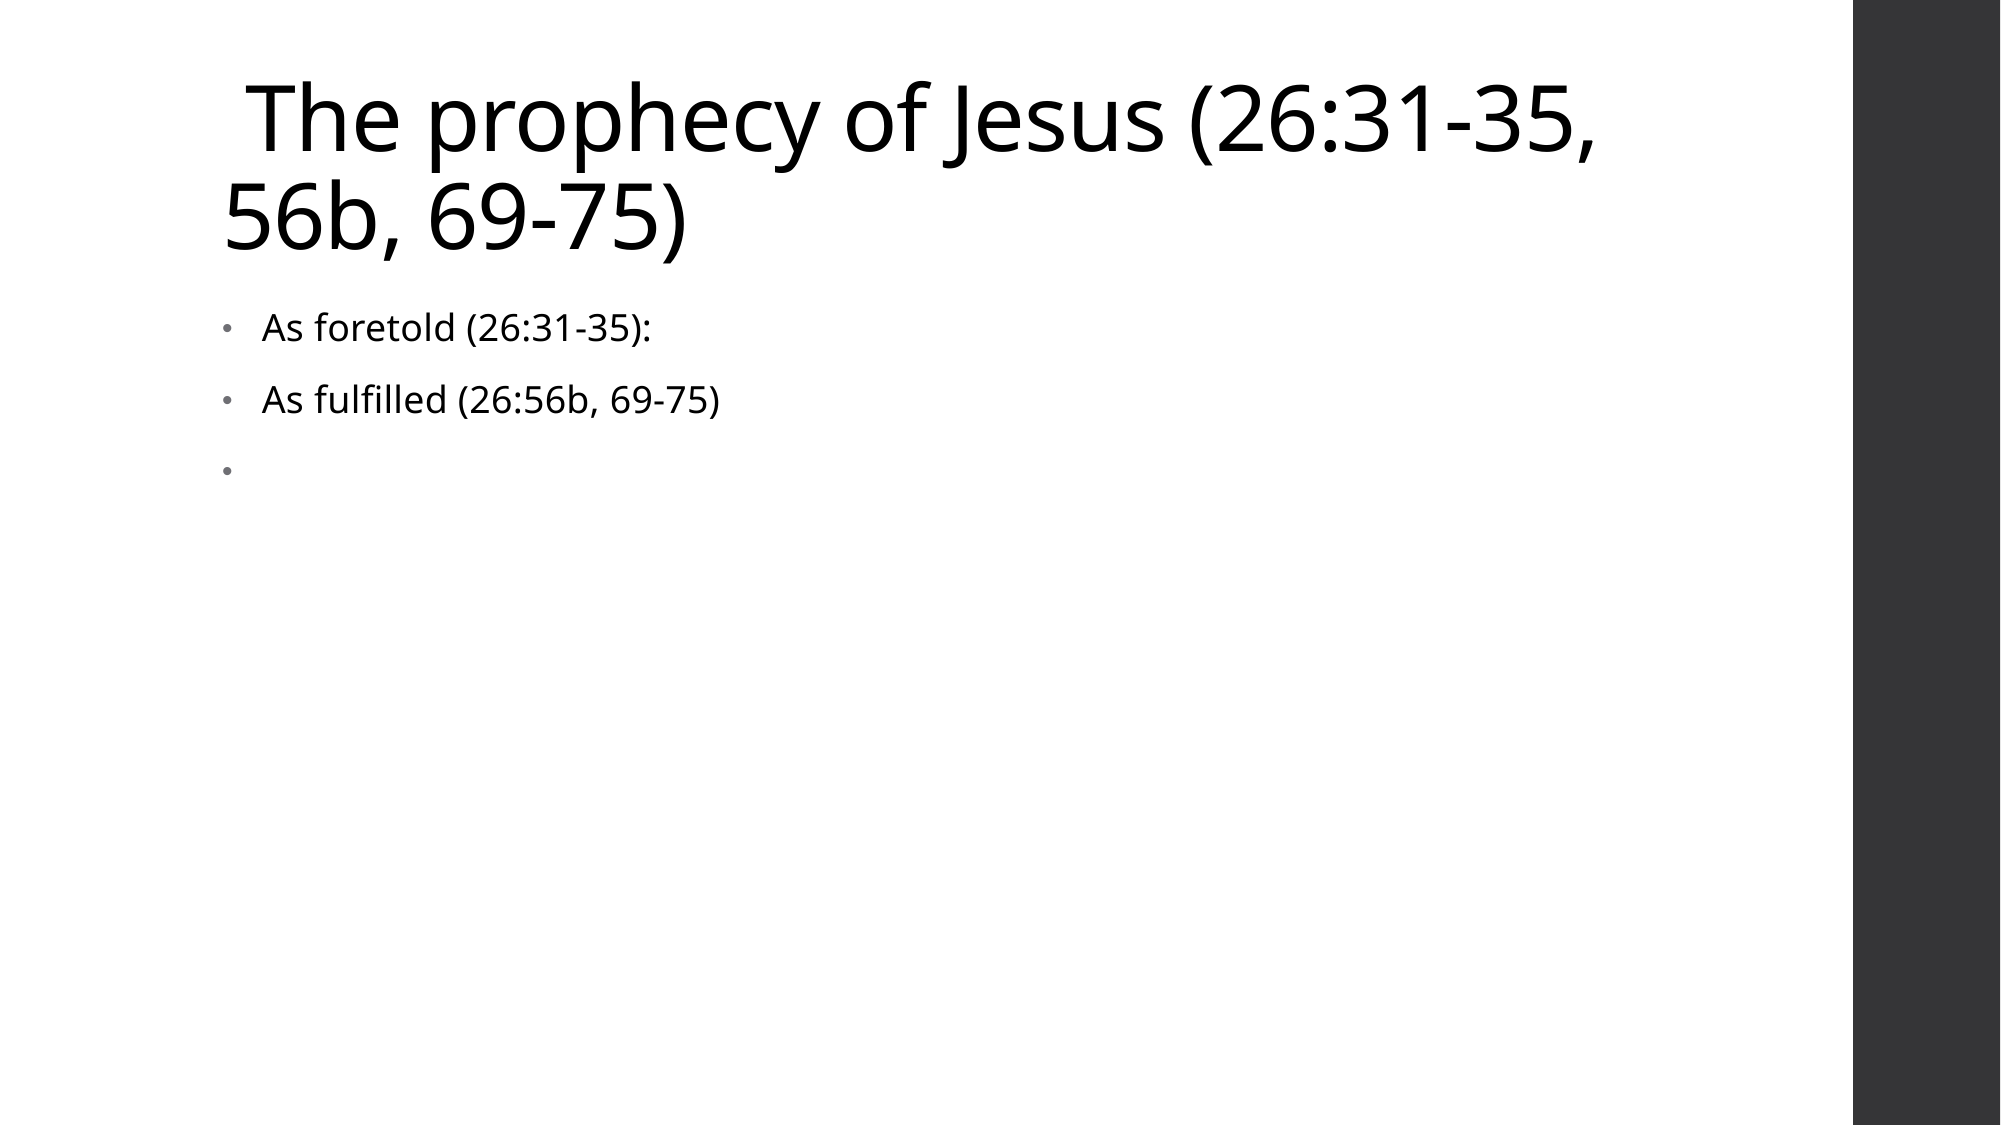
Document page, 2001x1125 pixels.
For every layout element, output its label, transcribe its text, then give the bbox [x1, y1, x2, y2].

title The prophecy of Jesus (26:31-35, 56b, 69-75) [206, 60, 1797, 278]
list As foretold (26:31-35): As fulfilled (26:56b, 69-75) [206, 299, 1617, 1014]
